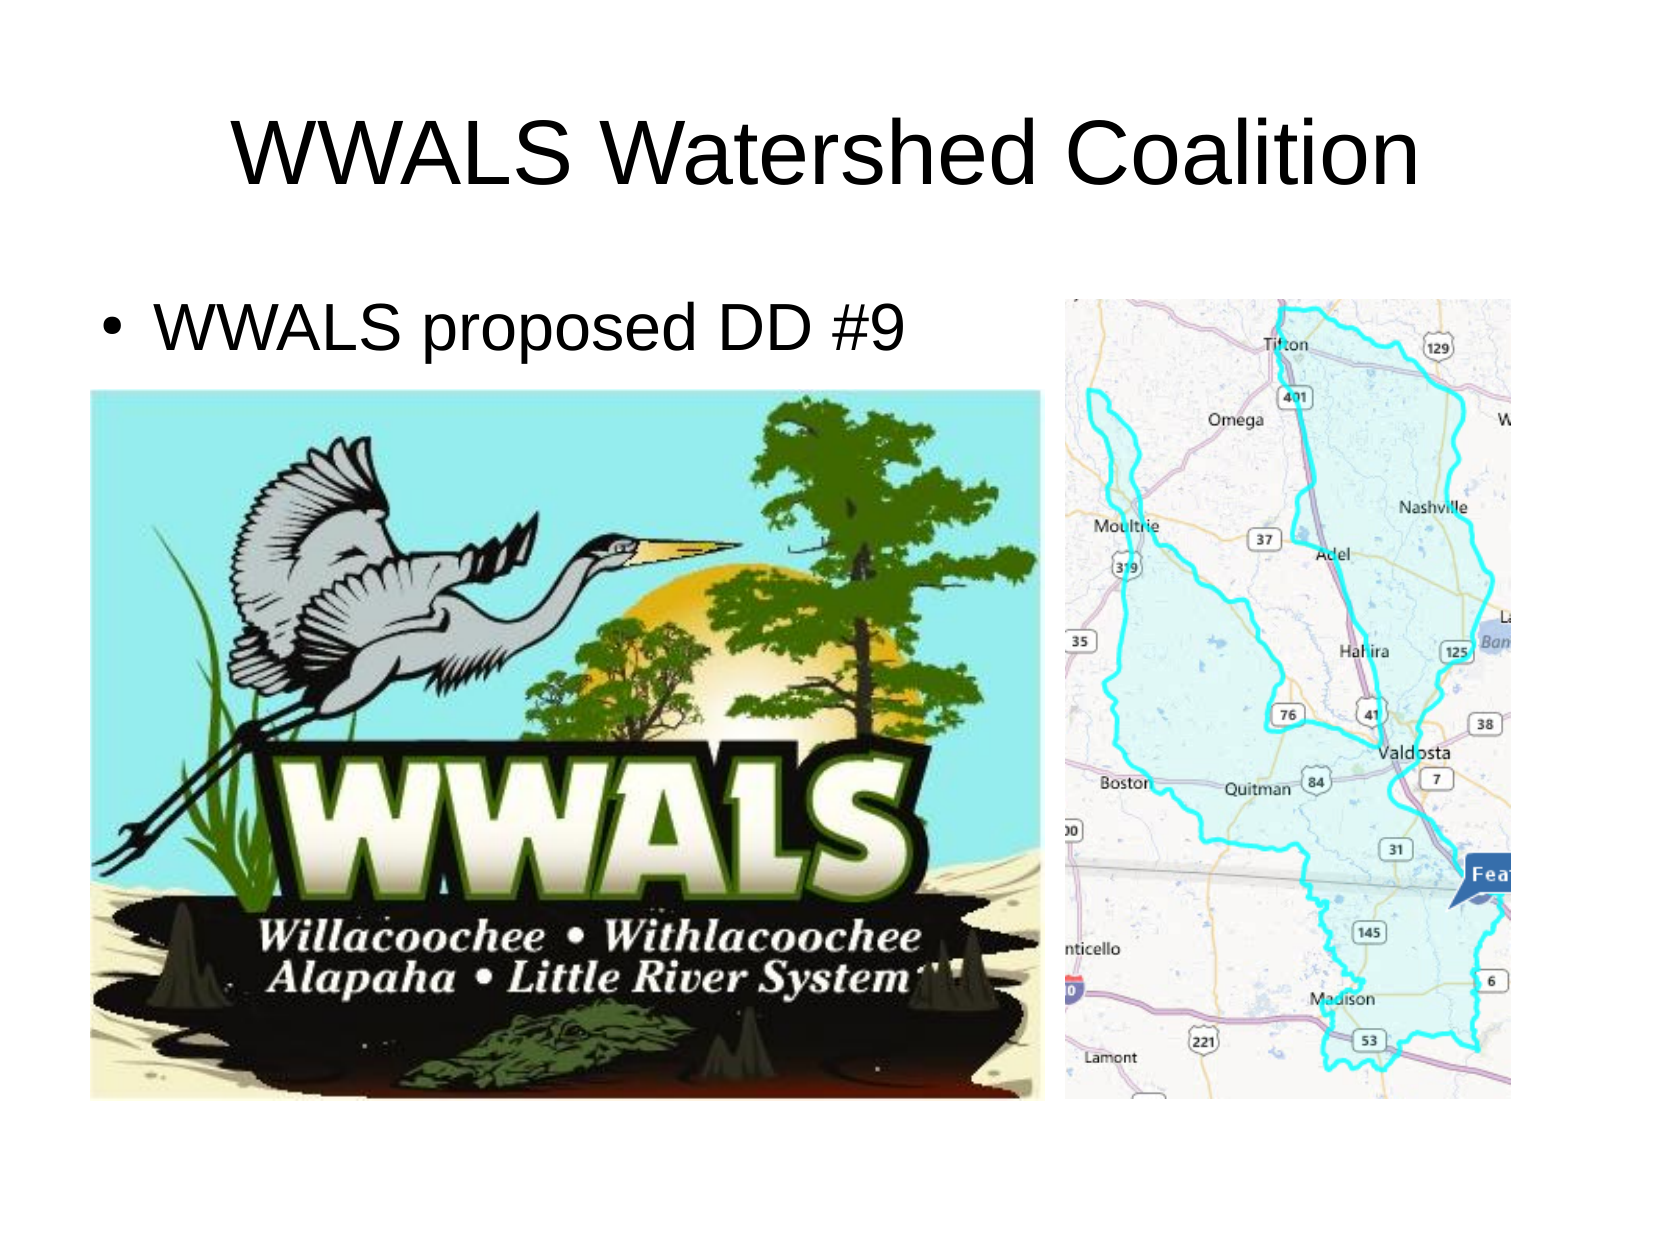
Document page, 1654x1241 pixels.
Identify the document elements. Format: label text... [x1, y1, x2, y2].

picture [90, 389, 1045, 1101]
title WWALS Watershed Coalition [82, 49, 1571, 257]
picture [1065, 299, 1511, 1099]
list WWALS proposed DD #9 [82, 290, 1571, 1010]
